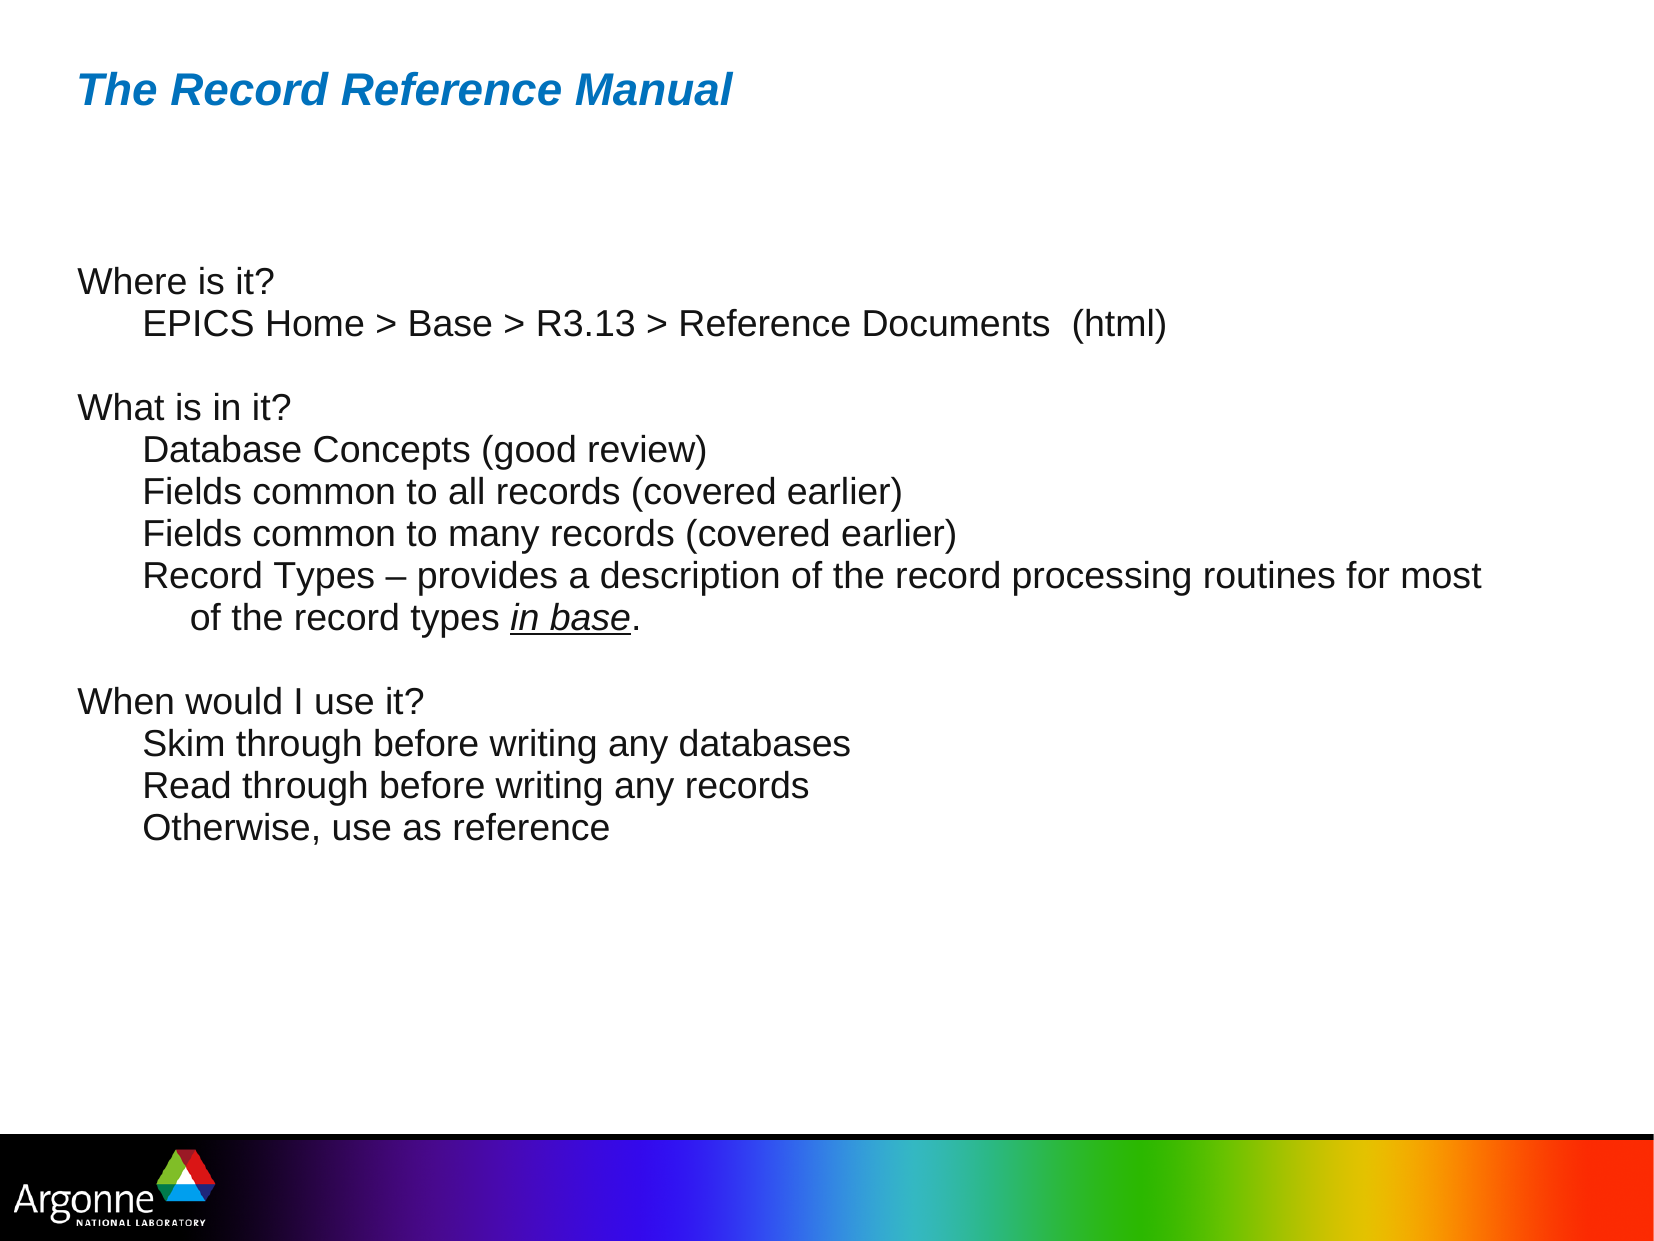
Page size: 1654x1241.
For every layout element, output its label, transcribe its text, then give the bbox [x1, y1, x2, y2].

picture [0, 1134, 1654, 1241]
title The Record Reference Manual [61, 45, 1500, 123]
list Where is it? EPICS Home > Base > R3.13 > Reference Documents (html) What is in it? Database Concepts (good review) Fields common to all records (covered earlier) Fields common to many records (covered earlier) Record Types – provides a description of the record processing routines for most of the record types in base. When would I use it? Skim through before writing any databases Read through before writing any records Otherwise, use as reference [62, 253, 1498, 1049]
